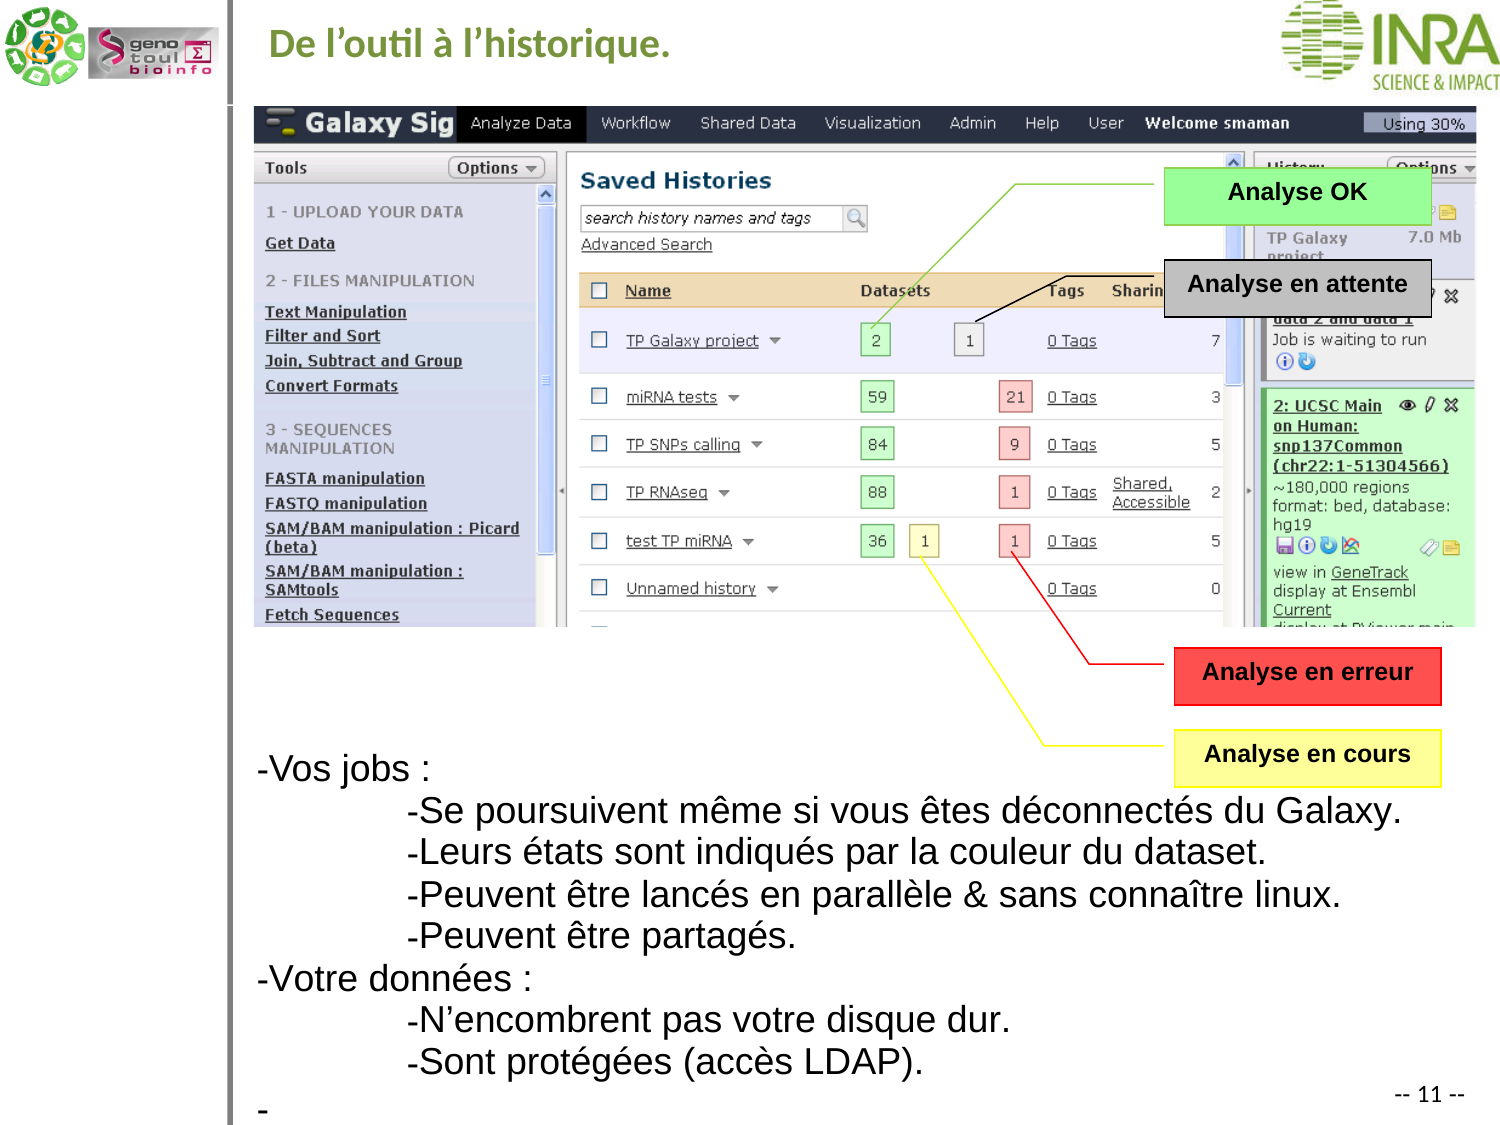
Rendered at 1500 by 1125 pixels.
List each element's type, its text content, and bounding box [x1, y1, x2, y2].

text_box Vos jobs : Se poursuivent même si vous êtes déconnectés du Galaxy. Leurs états sont indiqués par la couleur du dataset. Peuvent être lancés en parallèle & sans connaître linux. Peuvent être partagés. Votre données : N’encombrent pas votre disque dur. Sont protégées (accès LDAP). [242, 739, 1477, 1090]
text_box De l’outil à l’historique. [253, 19, 1270, 86]
text_box Analyse en erreur [1174, 648, 1441, 705]
text_box Analyse en cours [1174, 730, 1441, 739]
text_box Analyse OK [1165, 168, 1431, 225]
picture [253, 106, 1477, 627]
text_box Analyse en attente [1165, 260, 1431, 317]
